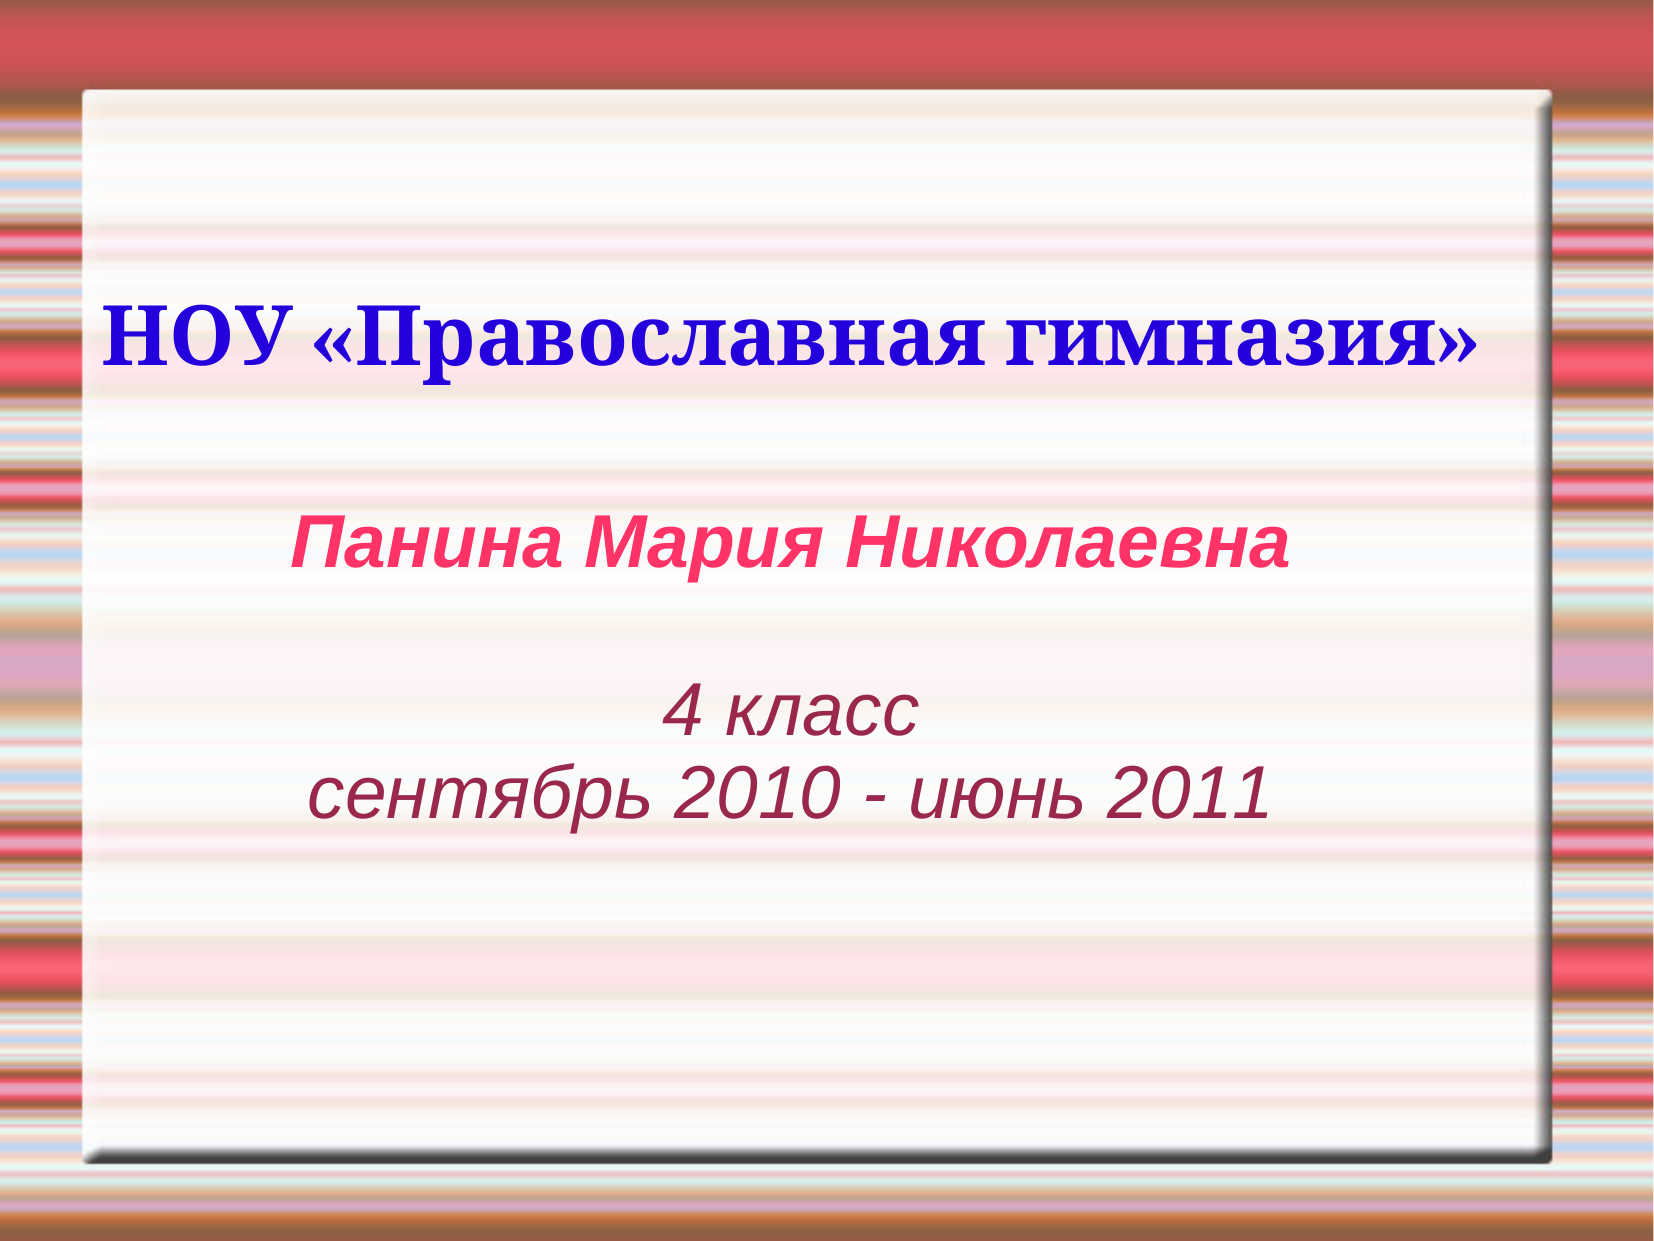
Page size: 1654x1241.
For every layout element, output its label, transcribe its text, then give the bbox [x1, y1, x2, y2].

picture [0, 0, 1654, 1241]
subtitle НОУ «Православная гимназия» Панина Мария Николаевна 4 класс сентябрь 2010 - июнь 2011 [47, 77, 1536, 1123]
